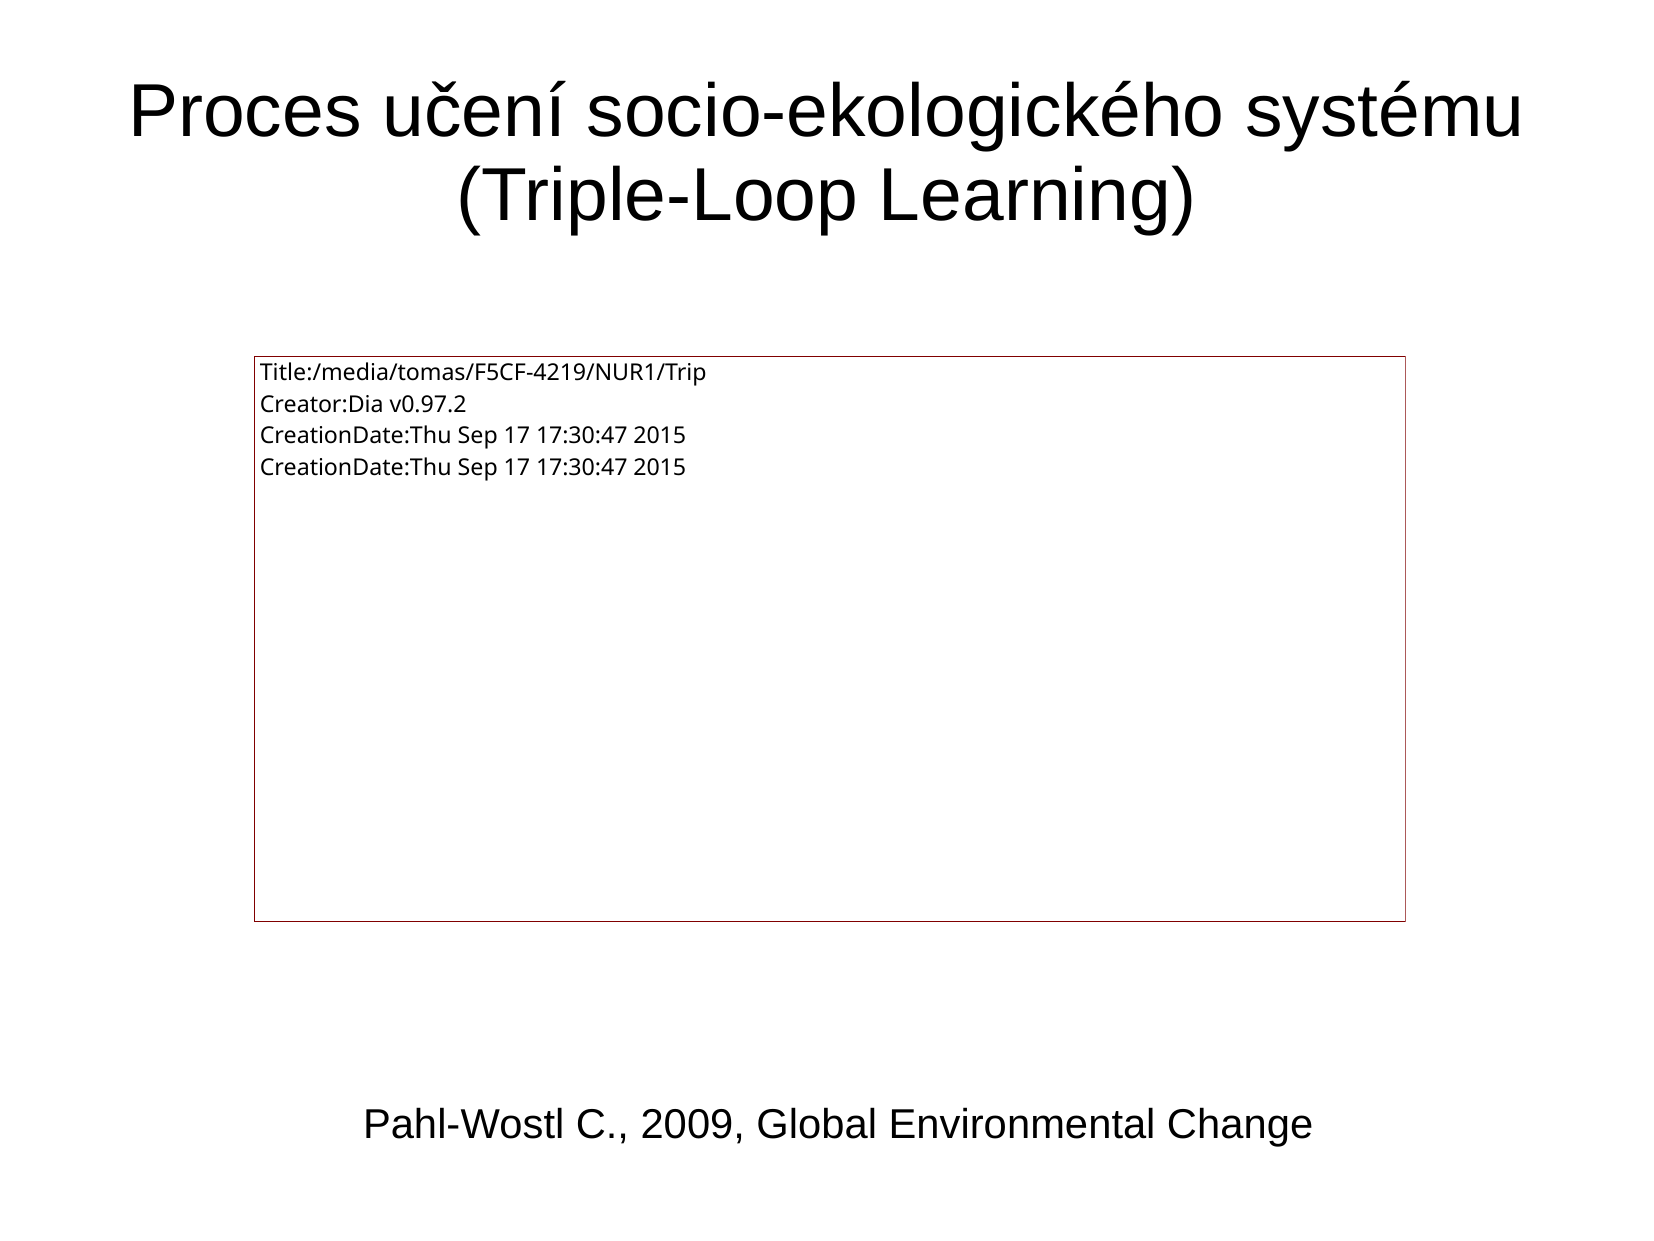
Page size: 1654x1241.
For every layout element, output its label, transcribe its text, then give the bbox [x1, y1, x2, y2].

text_box Pahl-Wostl C., 2009, Global Environmental Change [94, 1073, 1583, 1175]
title Proces učení socio-ekologického systému (Triple-Loop Learning) [82, 49, 1571, 257]
picture [252, 354, 1406, 922]
